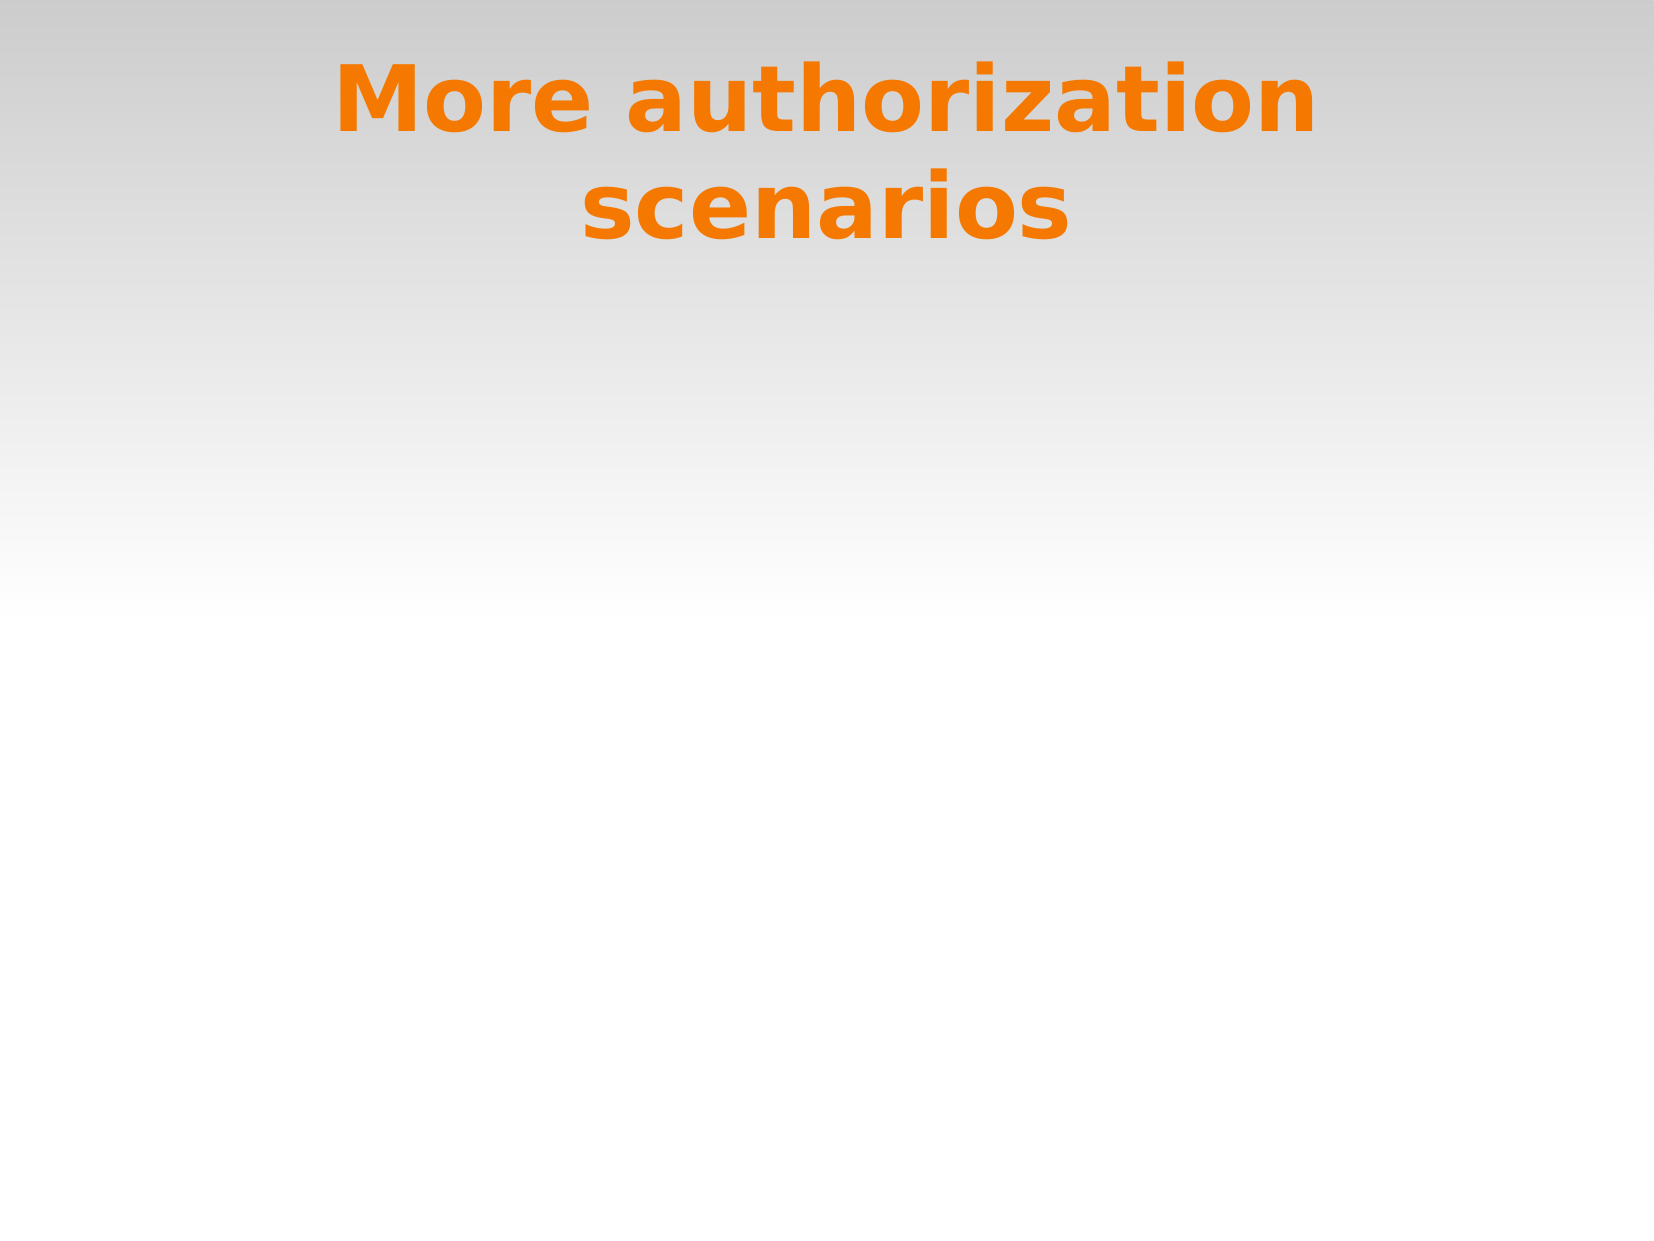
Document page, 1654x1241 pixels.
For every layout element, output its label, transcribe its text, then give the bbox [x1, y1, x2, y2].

title More authorization scenarios [82, 45, 1571, 261]
